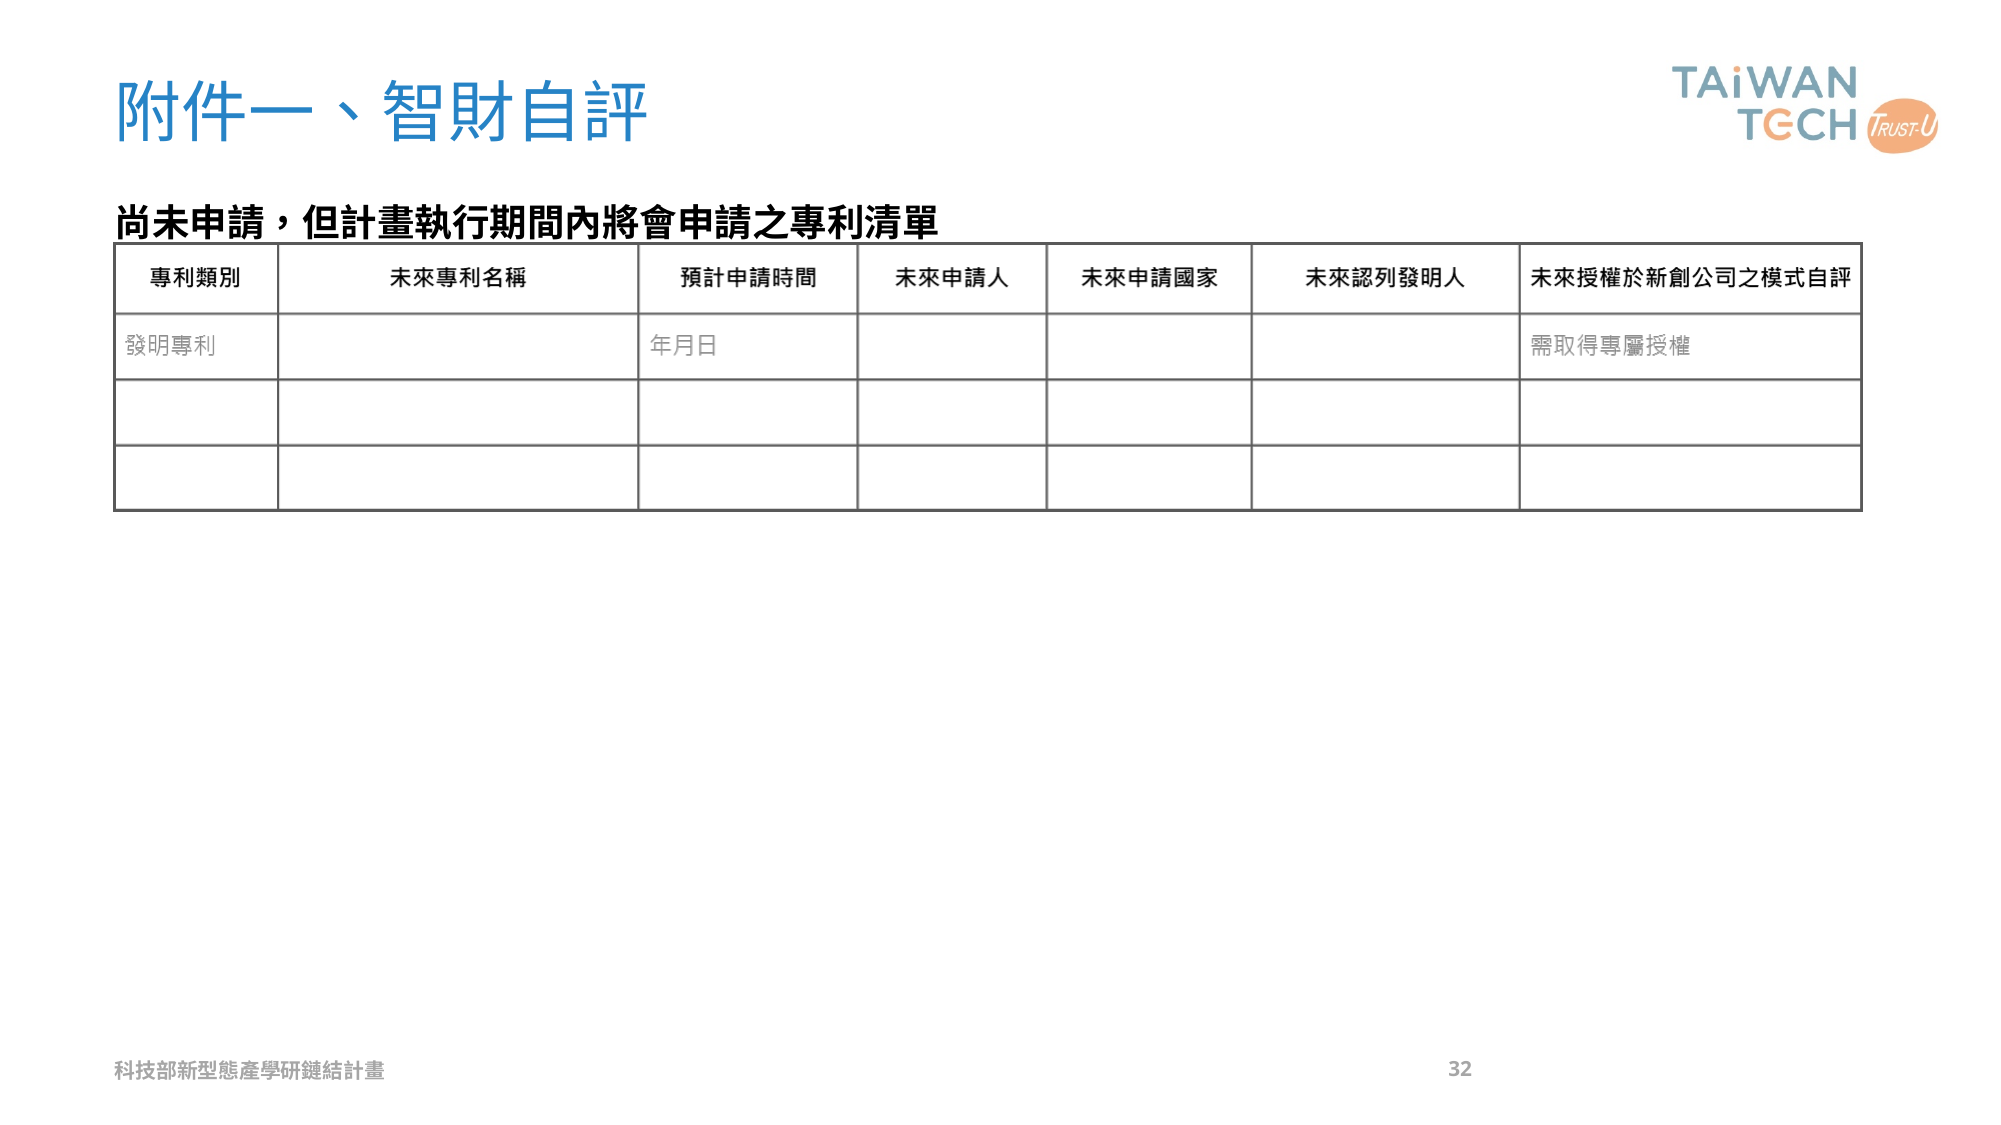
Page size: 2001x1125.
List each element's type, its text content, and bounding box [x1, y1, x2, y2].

text_box 尚未申請，但計畫執行期間內將會申請之專利清單 [100, 169, 1862, 251]
title 附件一、智財自評 [99, 45, 1900, 174]
text_box 科技部新型態產學研鏈結計畫 [99, 1040, 567, 1101]
text_box [1433, 1040, 1900, 1101]
picture [113, 243, 1863, 513]
